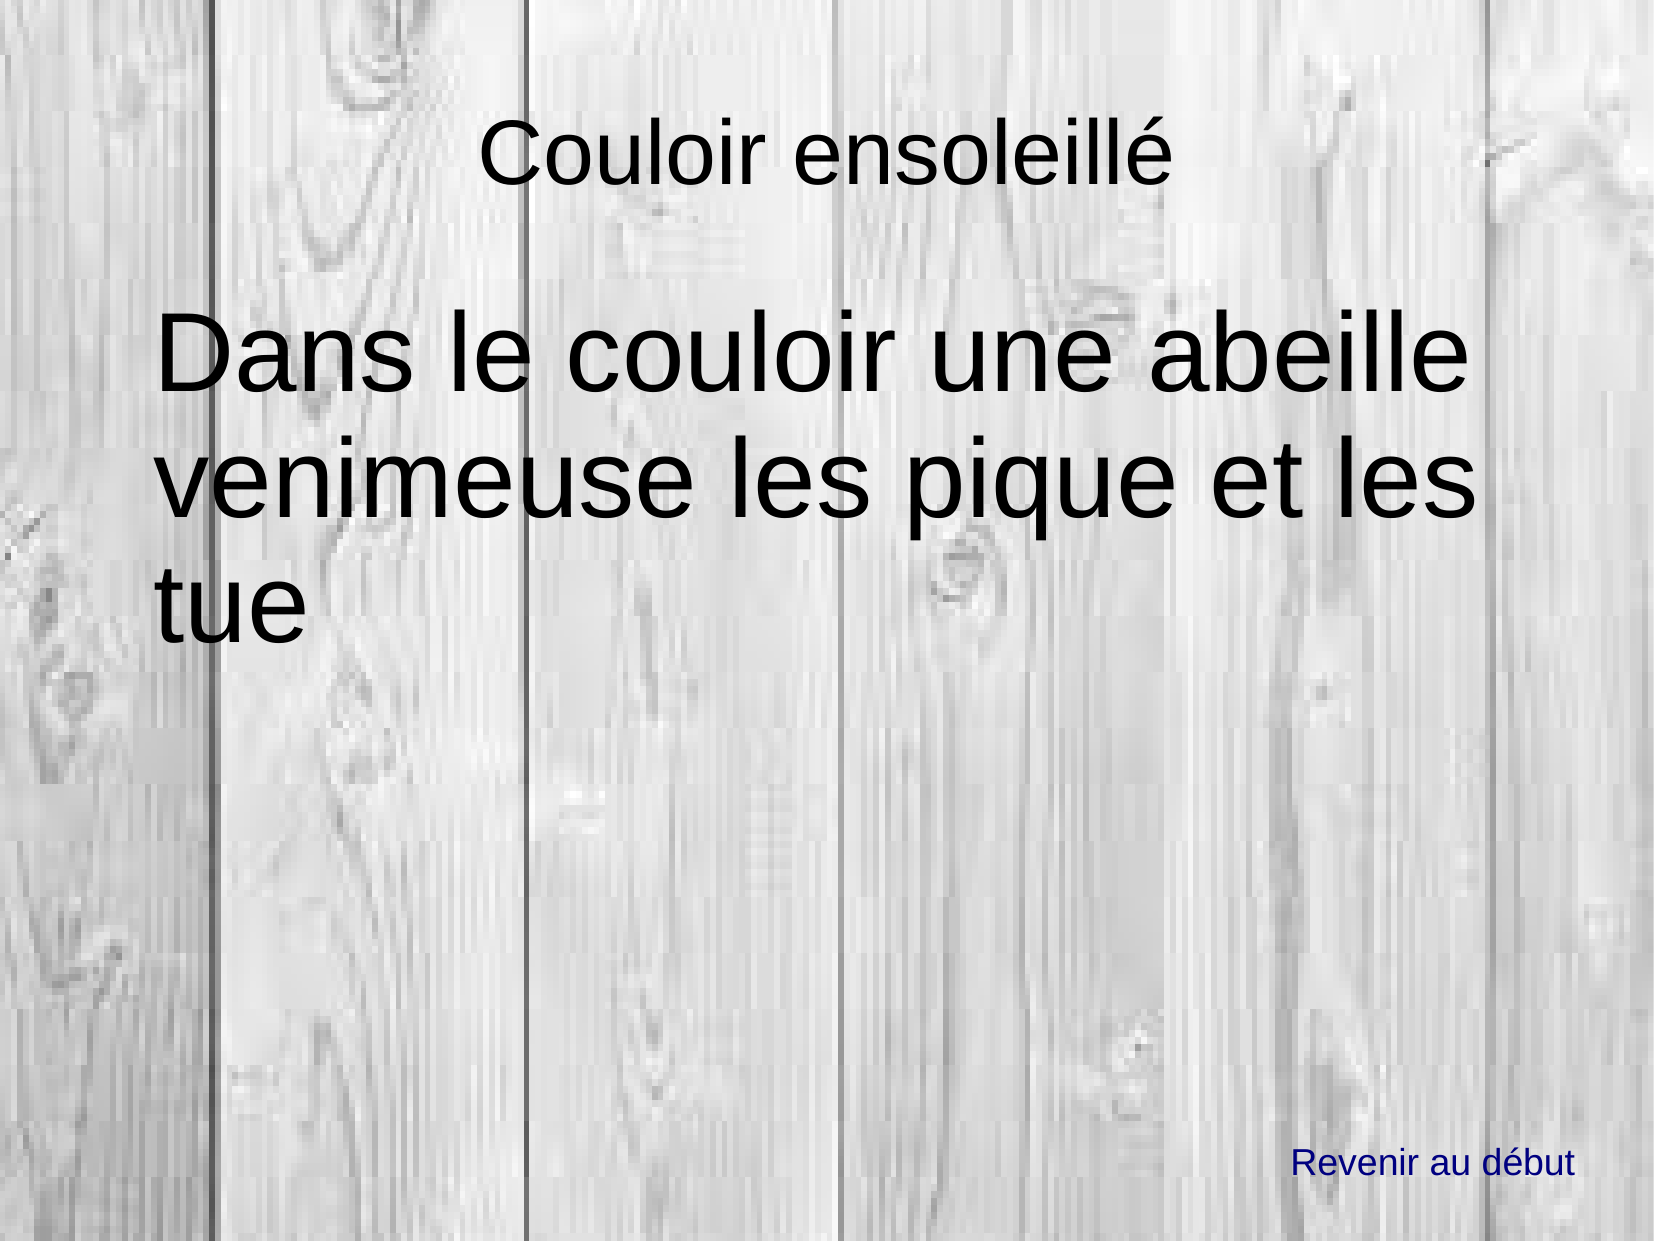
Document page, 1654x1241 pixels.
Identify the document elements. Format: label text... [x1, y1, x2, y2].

picture [0, 0, 1654, 1241]
title Couloir ensoleillé [82, 49, 1571, 257]
list Dans le couloir une abeille venimeuse les pique et les tue [82, 290, 1571, 1010]
text_box Revenir au début [1275, 1133, 1618, 1204]
